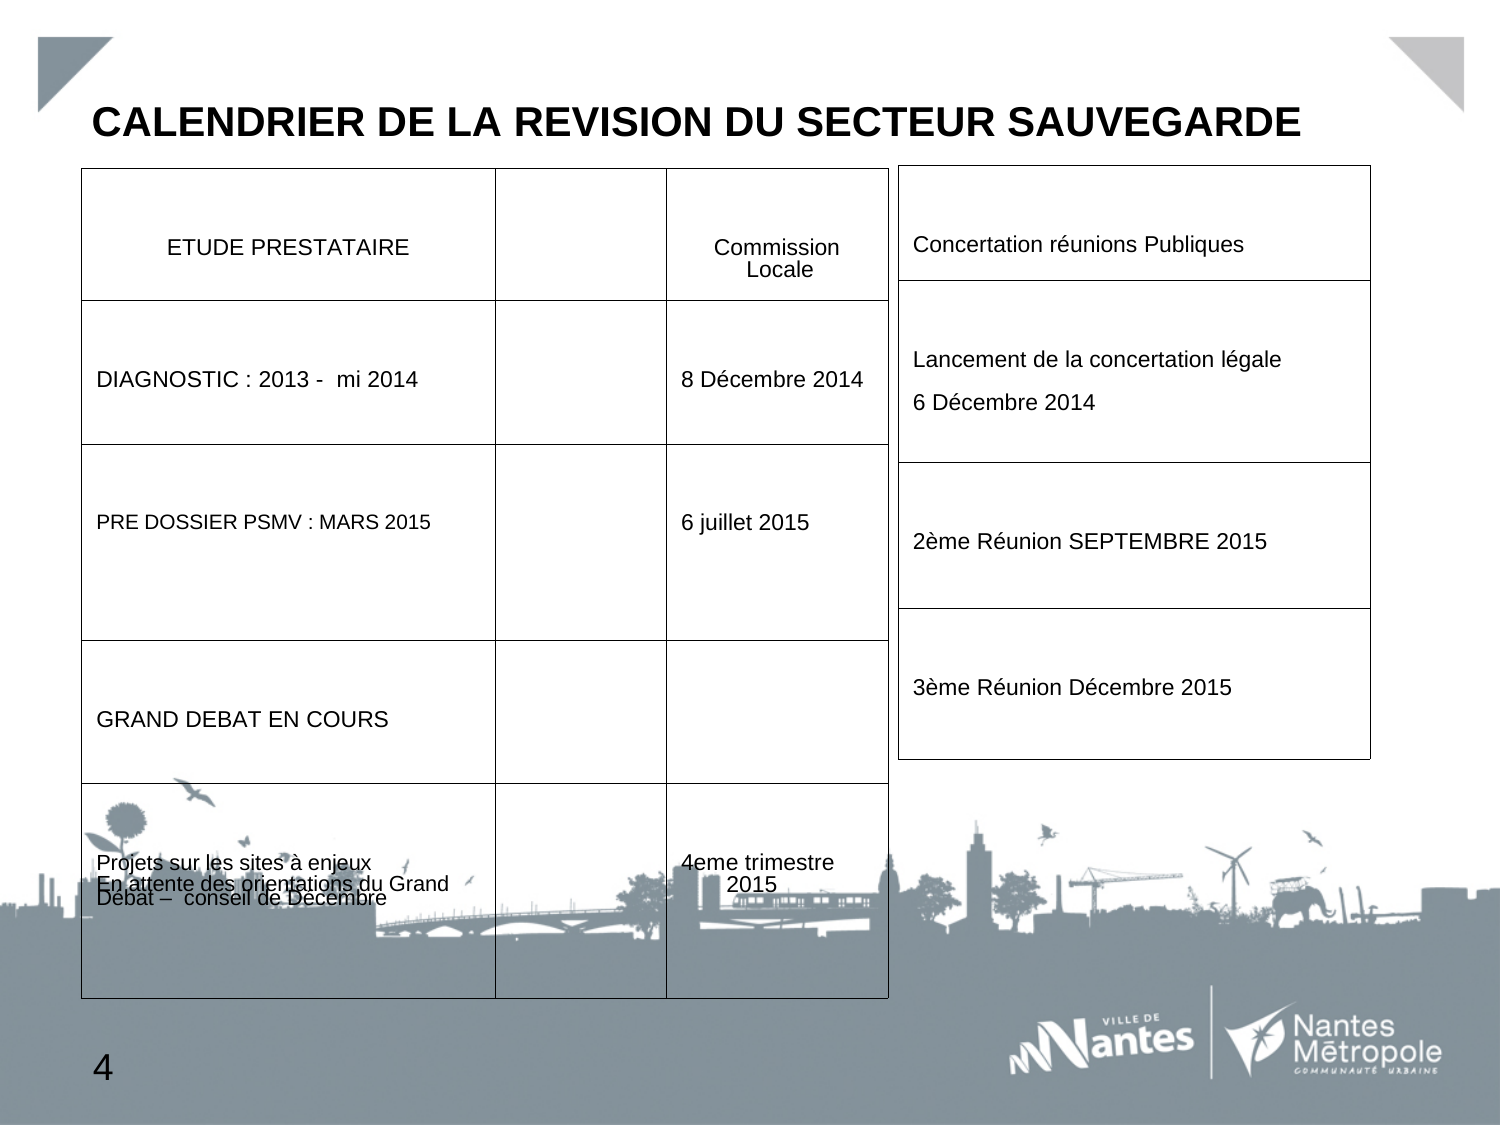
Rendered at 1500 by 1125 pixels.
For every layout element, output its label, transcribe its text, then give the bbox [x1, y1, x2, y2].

table_cell [496, 641, 666, 783]
table_header [496, 169, 666, 300]
table_cell Projets sur les sites à enjeux En attente des orientations du Grand Débat – conseil de Décembre [82, 784, 495, 998]
table_cell PRE DOSSIER PSMV : MARS 2015 [82, 445, 495, 640]
table_cell 6 juillet 2015 [667, 445, 888, 640]
table_cell [496, 445, 666, 640]
table_cell Lancement de la concertation légale 6 Décembre 2014 [899, 281, 1370, 462]
table_cell [667, 641, 888, 783]
table_cell 4eme trimestre 2015 [667, 784, 888, 998]
table_header ETUDE PRESTATAIRE [82, 169, 495, 300]
table_cell GRAND DEBAT EN COURS [82, 641, 495, 783]
table_cell 3ème Réunion Décembre 2015 [899, 609, 1370, 759]
table_cell 2ème Réunion SEPTEMBRE 2015 [899, 463, 1370, 608]
table_header Concertation réunions Publiques [899, 166, 1370, 280]
table_cell [496, 301, 666, 444]
table_cell DIAGNOSTIC : 2013 - mi 2014 [82, 301, 495, 444]
table_cell 8 Décembre 2014 [667, 301, 888, 444]
title CALENDRIER DE LA REVISION DU SECTEUR SAUVEGARDE [76, 54, 1427, 185]
table_cell [496, 784, 666, 998]
picture [0, 0, 1500, 1125]
table_header Commission Locale [667, 169, 888, 300]
